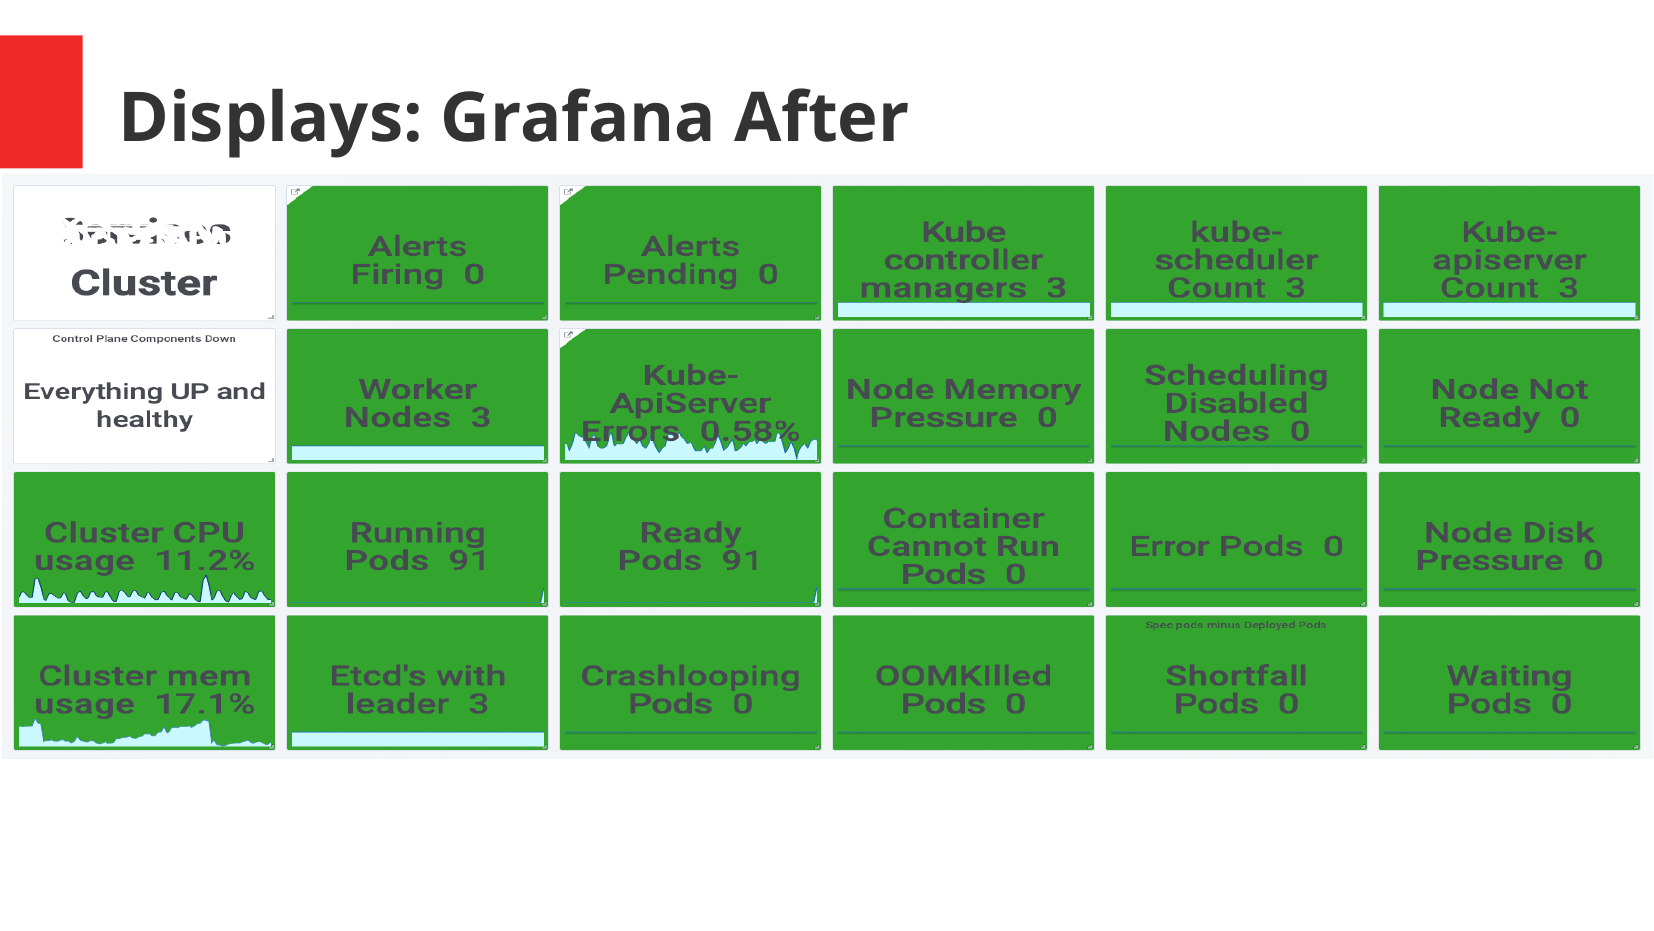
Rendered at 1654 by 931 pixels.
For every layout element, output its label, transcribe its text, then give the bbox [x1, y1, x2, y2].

title Displays: Grafana After [118, 37, 1571, 174]
picture [2, 174, 1654, 759]
